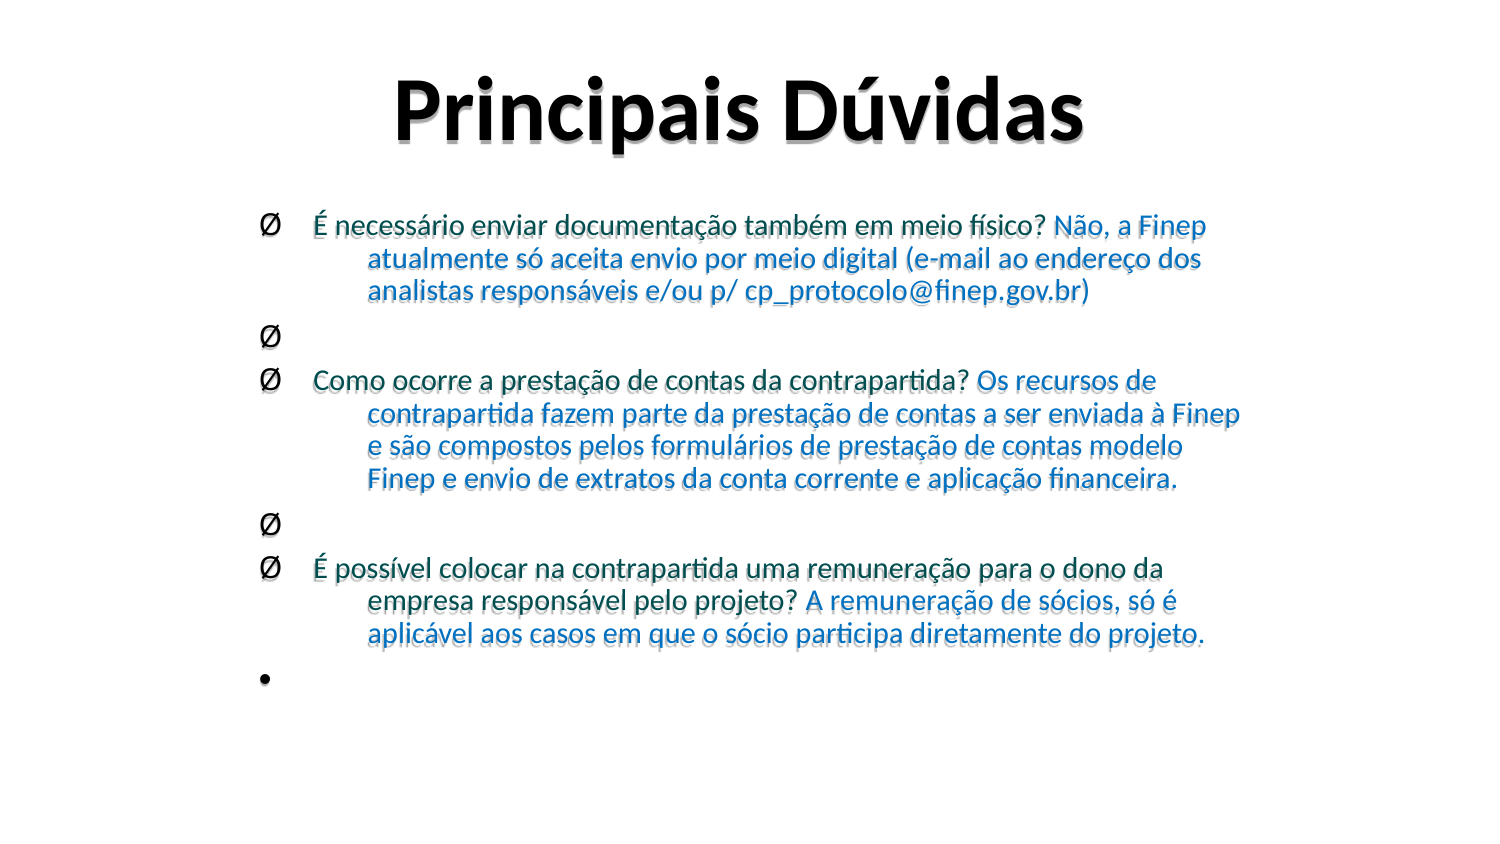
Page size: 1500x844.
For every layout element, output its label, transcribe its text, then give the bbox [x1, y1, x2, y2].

list É necessário enviar documentação também em meio físico? Não, a Finep atualmente só aceita envio por meio digital (e-mail ao endereço dos analistas responsáveis e/ou p/ cp_protocolo@finep.gov.br) Como ocorre a prestação de contas da contrapartida? Os recursos de contrapartida fazem parte da prestação de contas a ser enviada à Finep e são compostos pelos formulários de prestação de contas modelo Finep e envio de extratos da conta corrente e aplicação financeira. É possível colocar na contrapartida uma remuneração para o dono da empresa responsável pelo projeto? A remuneração de sócios, só é aplicável aos casos em que o sócio participa diretamente do projeto. [243, 201, 1257, 694]
title Principais Dúvidas [75, 33, 1426, 175]
